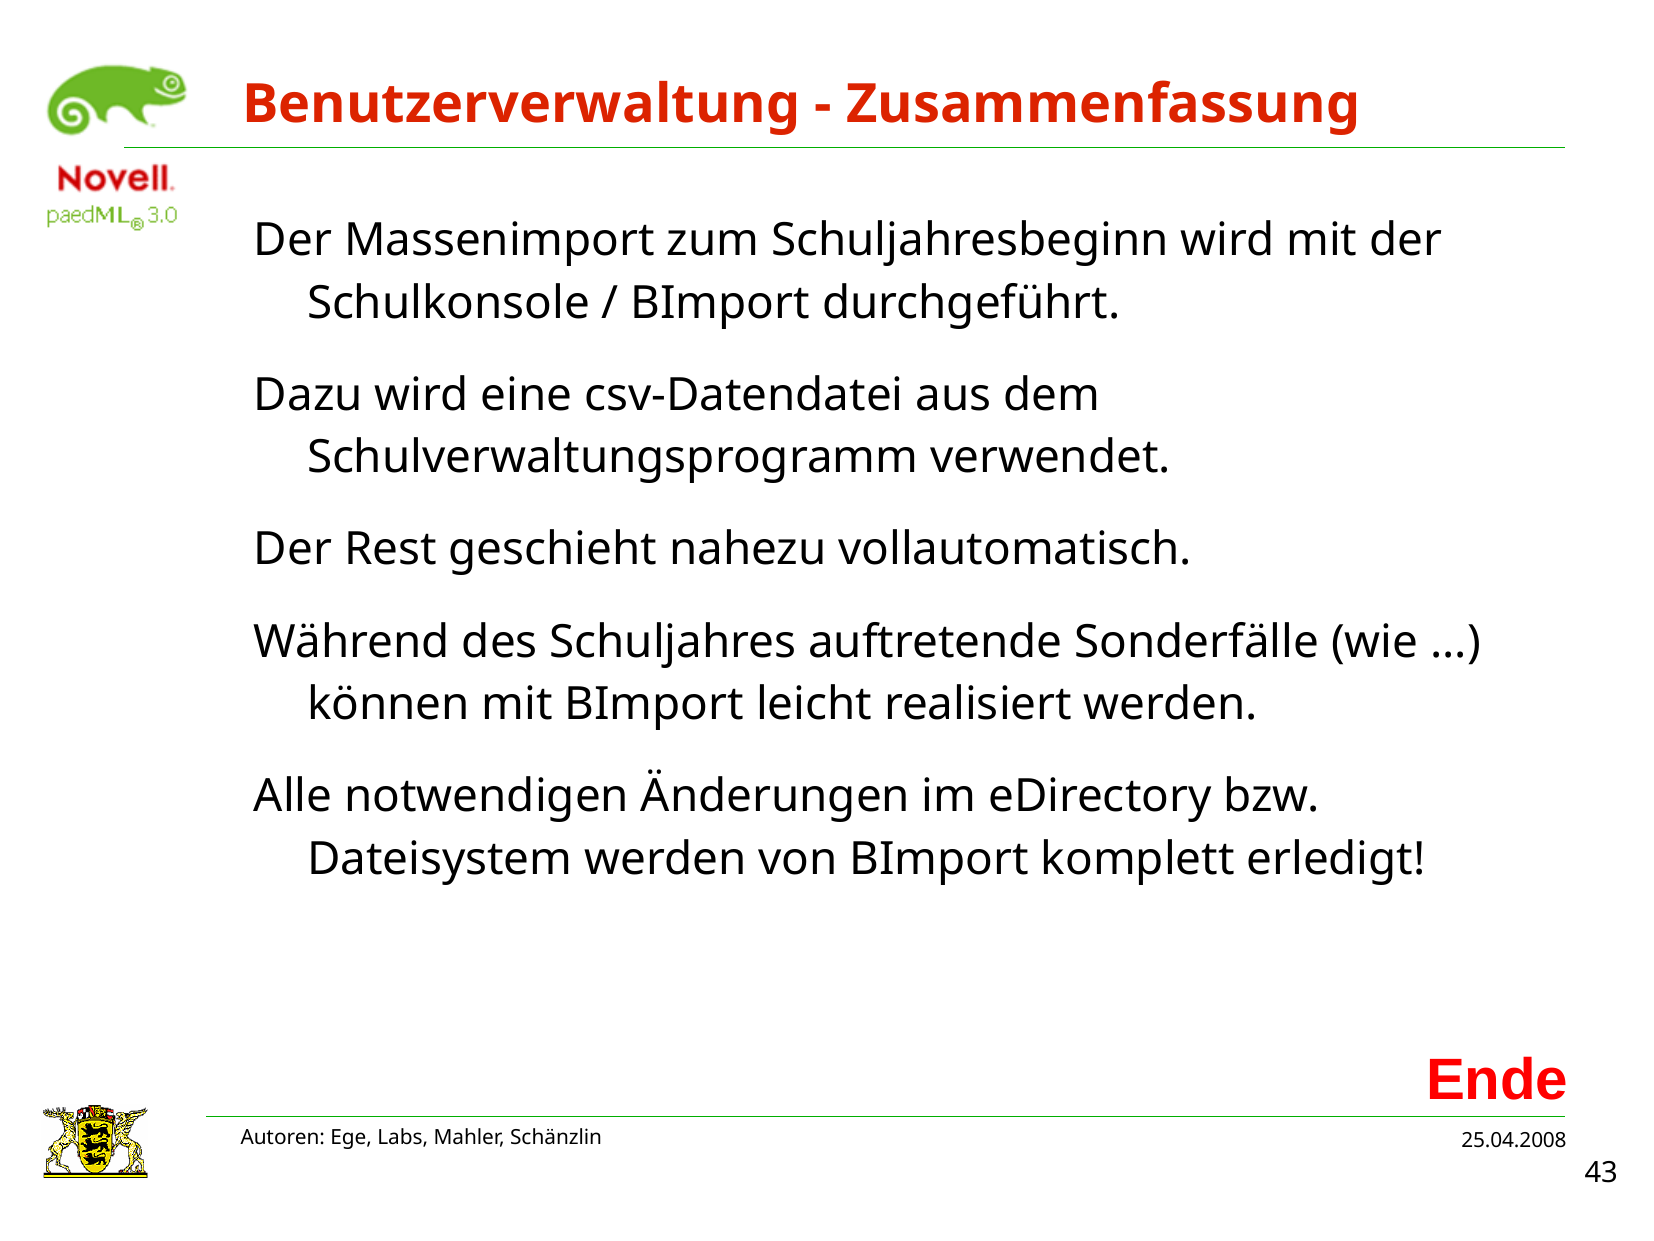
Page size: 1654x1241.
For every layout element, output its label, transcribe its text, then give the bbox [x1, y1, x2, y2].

picture [29, 34, 199, 237]
text_box Ende [1411, 1039, 1595, 1121]
list Der Massenimport zum Schuljahresbeginn wird mit der Schulkonsole / BImport durchgeführt. Dazu wird eine csv-Datendatei aus dem Schulverwaltungsprogramm verwendet. Der Rest geschieht nahezu vollautomatisch. Während des Schuljahres auftretende Sonderfälle (wie ...) können mit BImport leicht realisiert werden. Alle notwendigen Änderungen im eDirectory bzw. Dateisystem werden von BImport komplett erledigt! [236, 206, 1565, 1016]
picture [41, 1104, 148, 1180]
title Benutzerverwaltung - Zusammenfassung [242, 67, 1577, 136]
